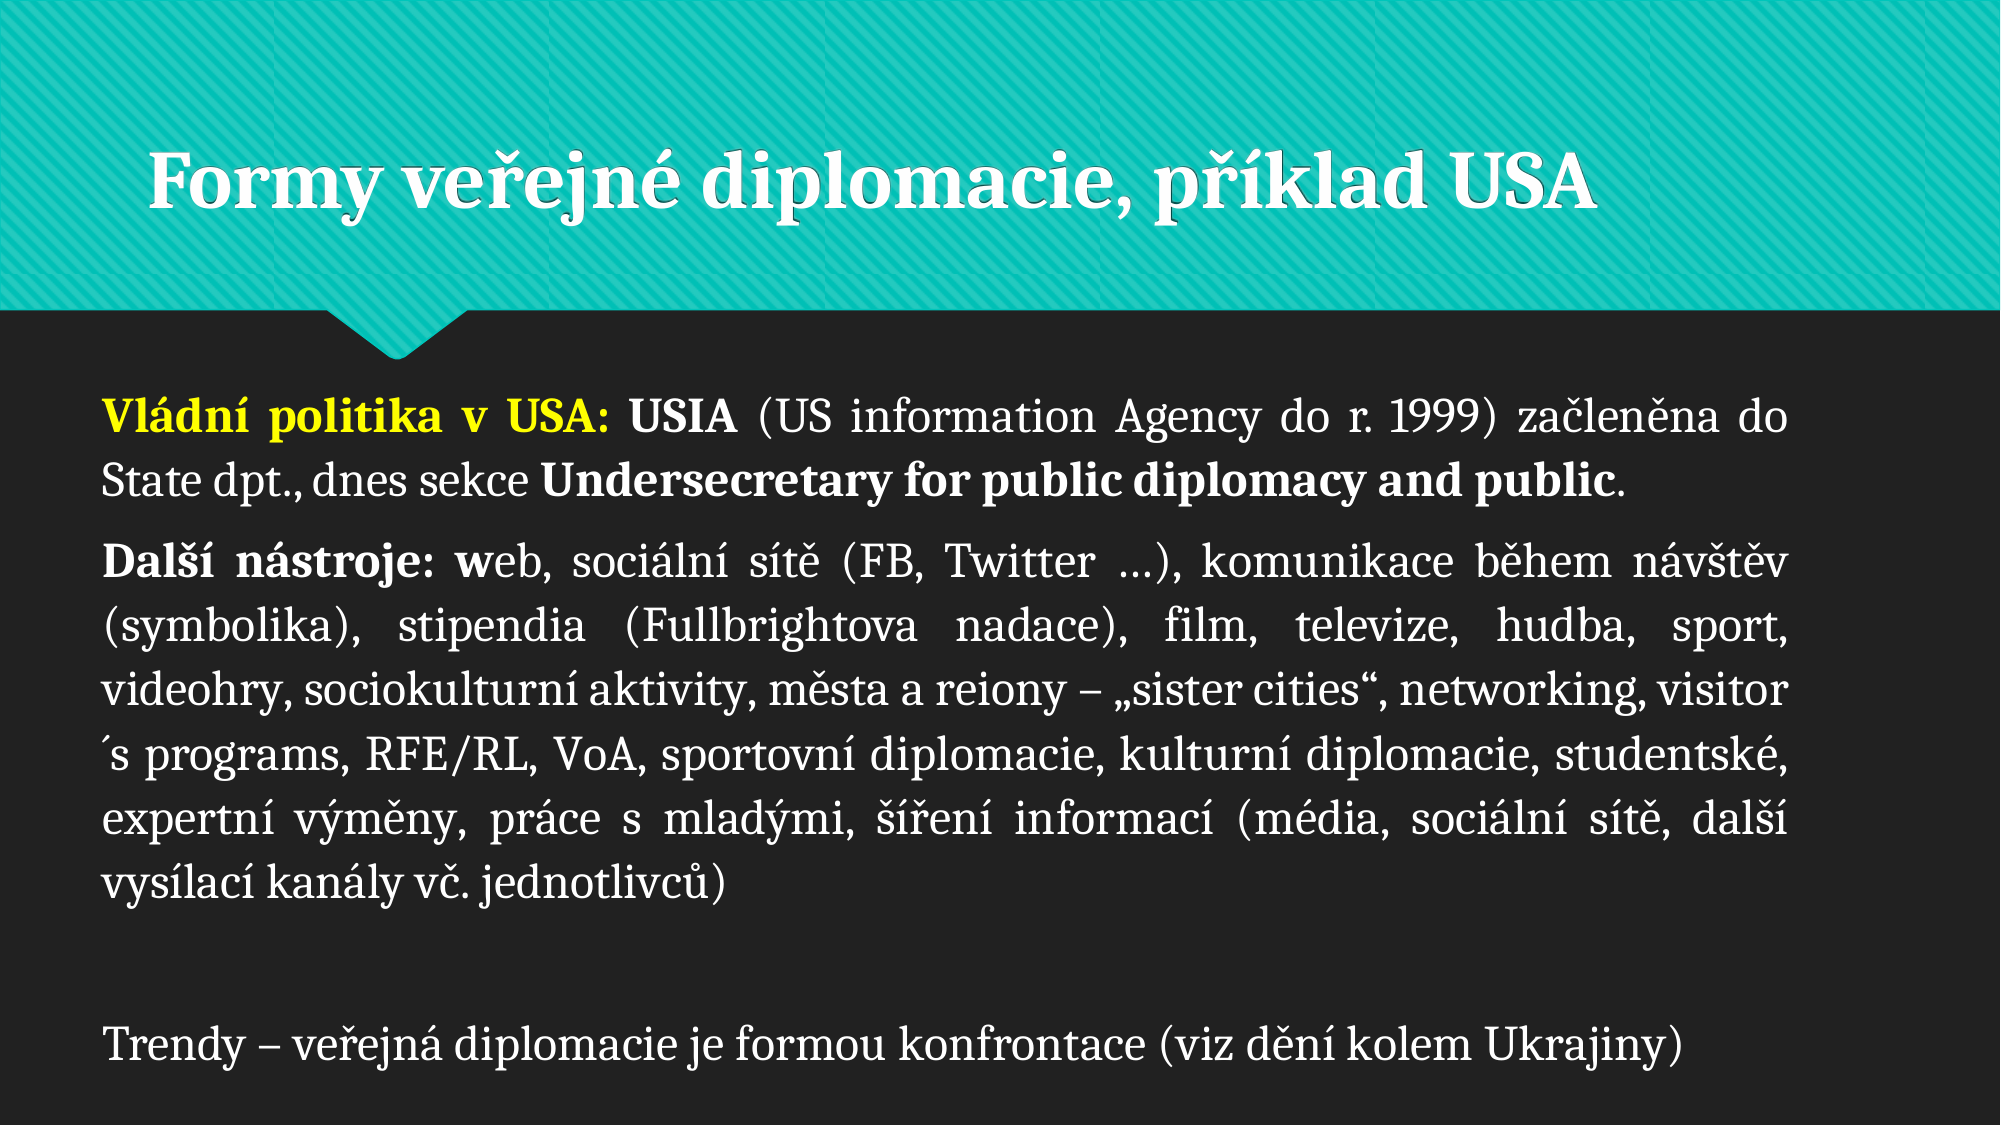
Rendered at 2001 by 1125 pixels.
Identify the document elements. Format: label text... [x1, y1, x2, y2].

title Formy veřejné diplomacie, příklad USA [132, 73, 1868, 233]
text_box Vládní politika v USA: USIA (US information Agency do r. 1999) začleněna do State dpt., dnes sekce Undersecretary for public diplomacy and public. Další nástroje: web, sociální sítě (FB, Twitter …), komunikace během návštěv (symbolika), stipendia (Fullbrightova nadace), film, televize, hudba, sport, videohry, sociokulturní aktivity, města a reiony – „sister cities“, networking, visitor´s programs, RFE/RL, VoA, sportovní diplomacie, kulturní diplomacie, studentské, expertní výměny, práce s mladými, šíření informací (média, sociální sítě, další vysílací kanály vč. jednotlivců) Trendy – veřejná diplomacie je formou konfrontace (viz dění kolem Ukrajiny) [88, 371, 1822, 1125]
